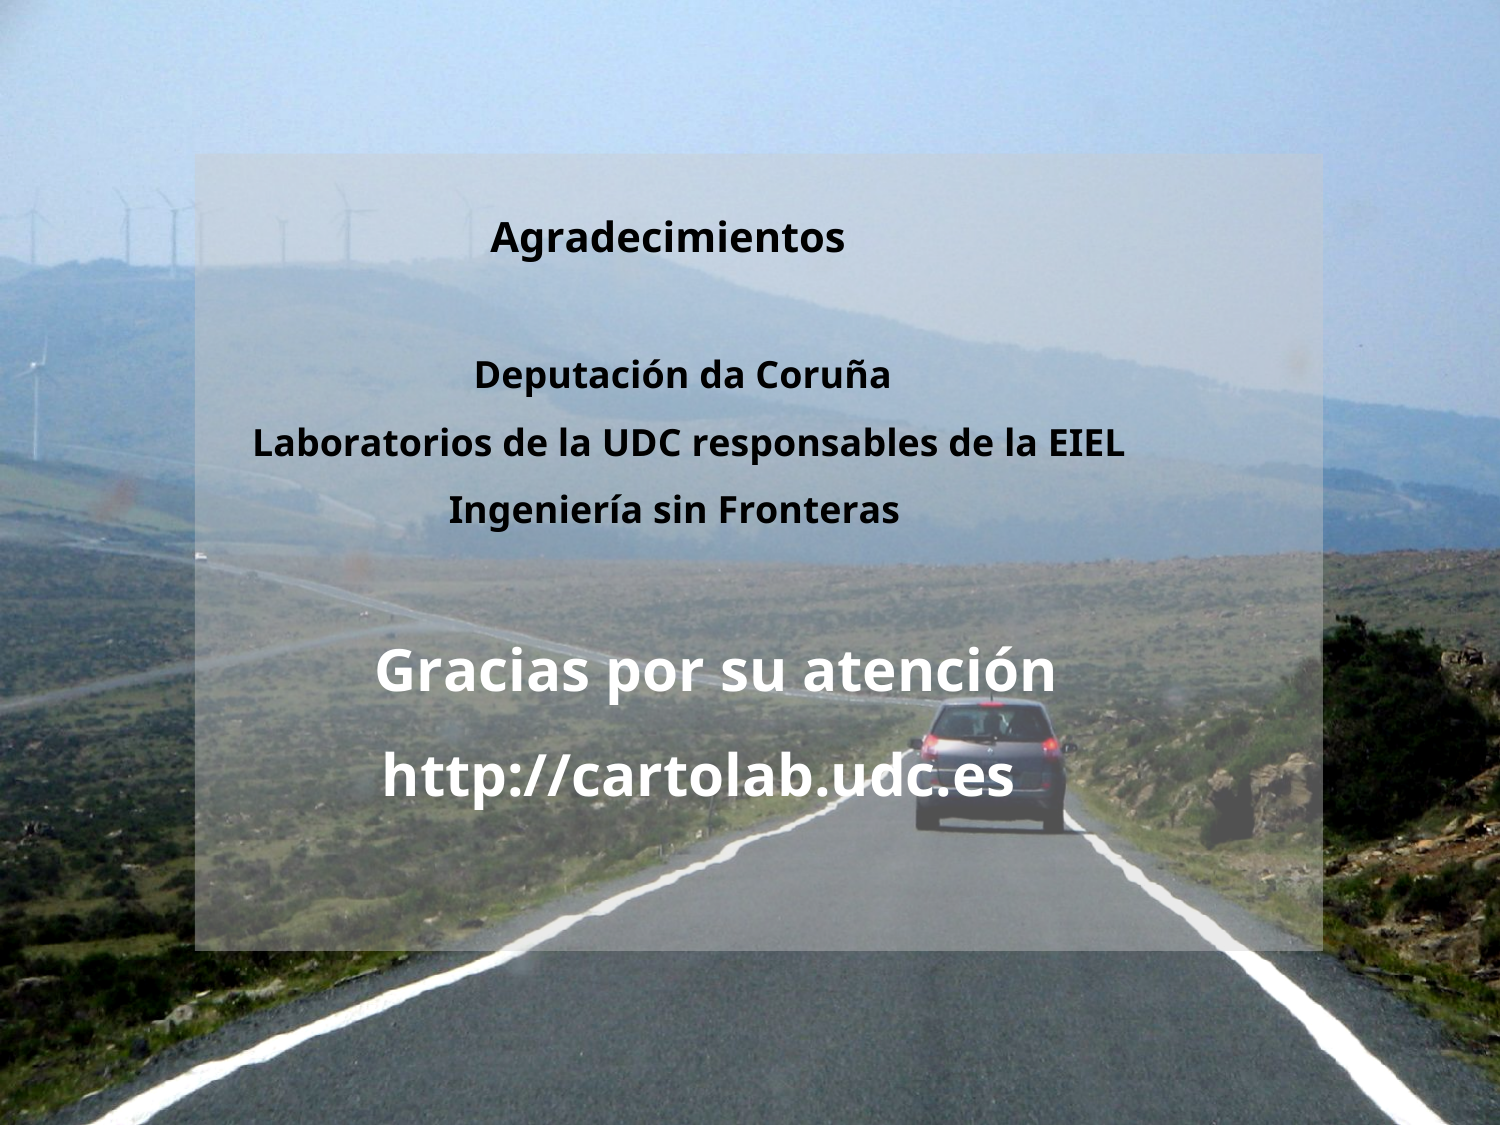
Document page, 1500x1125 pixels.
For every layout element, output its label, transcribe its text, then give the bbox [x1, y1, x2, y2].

picture [0, 0, 1500, 1125]
text_box Agradecimientos Deputación da Coruña Laboratorios de la UDC responsables de la EIEL Ingeniería sin Fronteras Gracias por su atención http://cartolab.udc.es [194, 153, 1323, 951]
